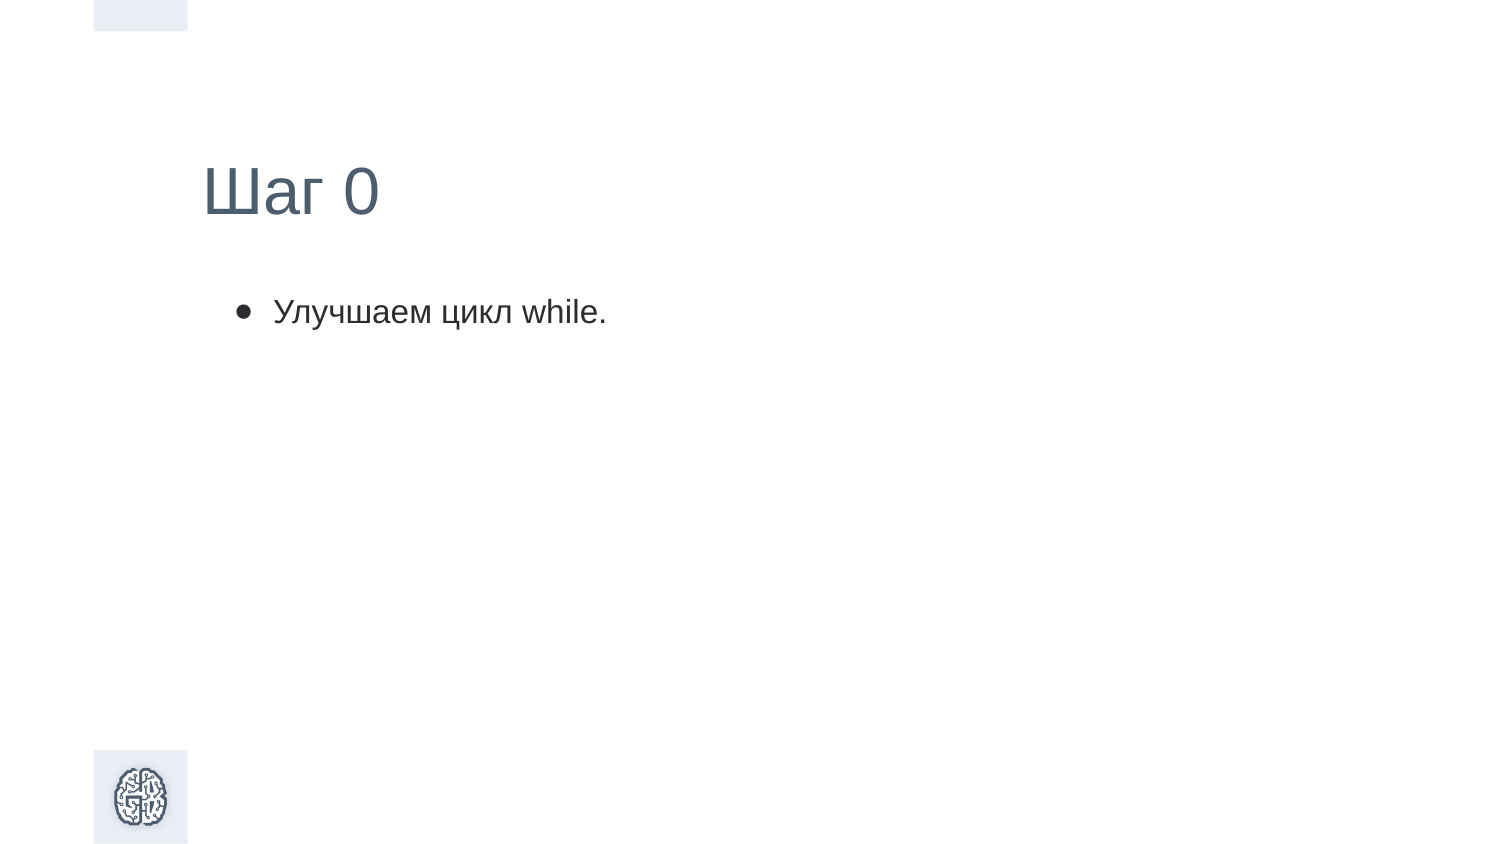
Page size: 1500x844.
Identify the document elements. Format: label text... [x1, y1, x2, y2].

picture [106, 760, 175, 834]
text_box Шаг 0 [187, 93, 1312, 269]
text_box Улучшаем цикл while. [187, 269, 1312, 331]
